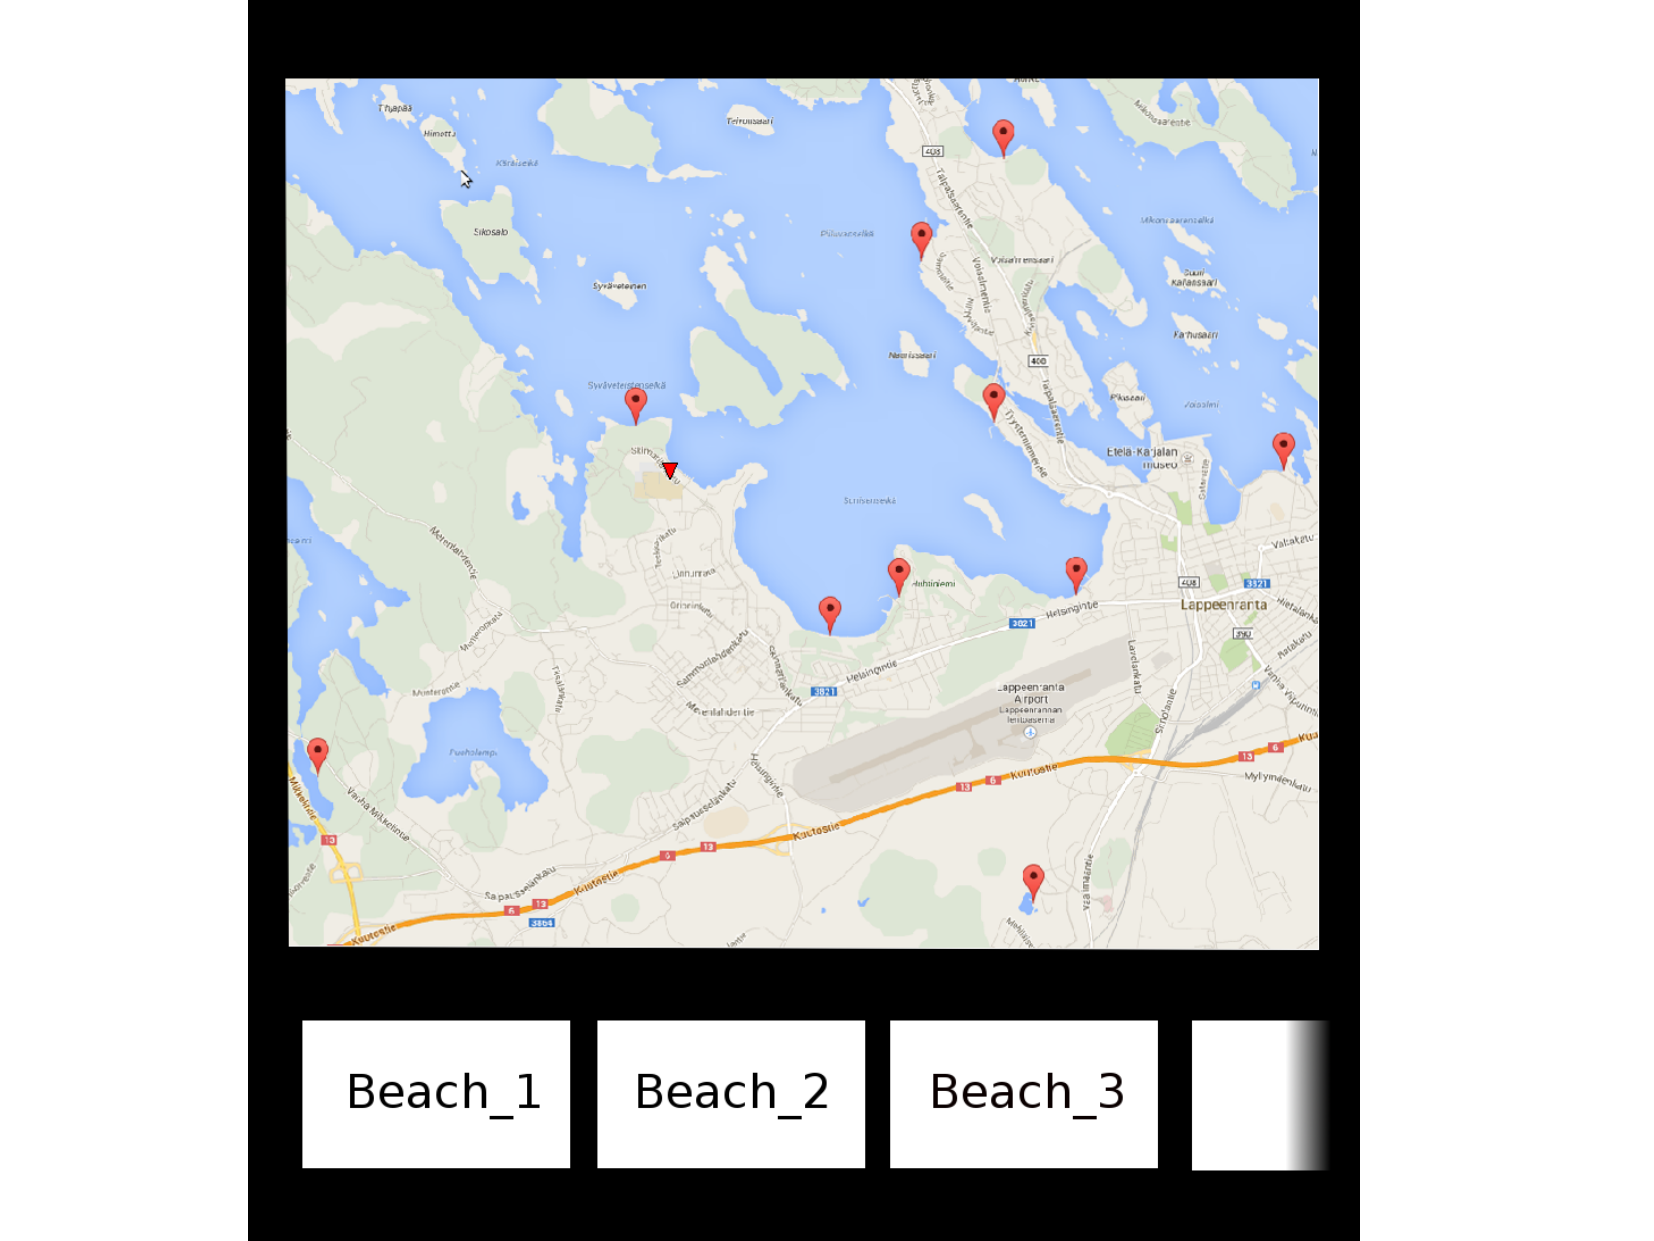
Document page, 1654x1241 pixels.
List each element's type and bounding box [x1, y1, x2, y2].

picture [248, 0, 1360, 1241]
